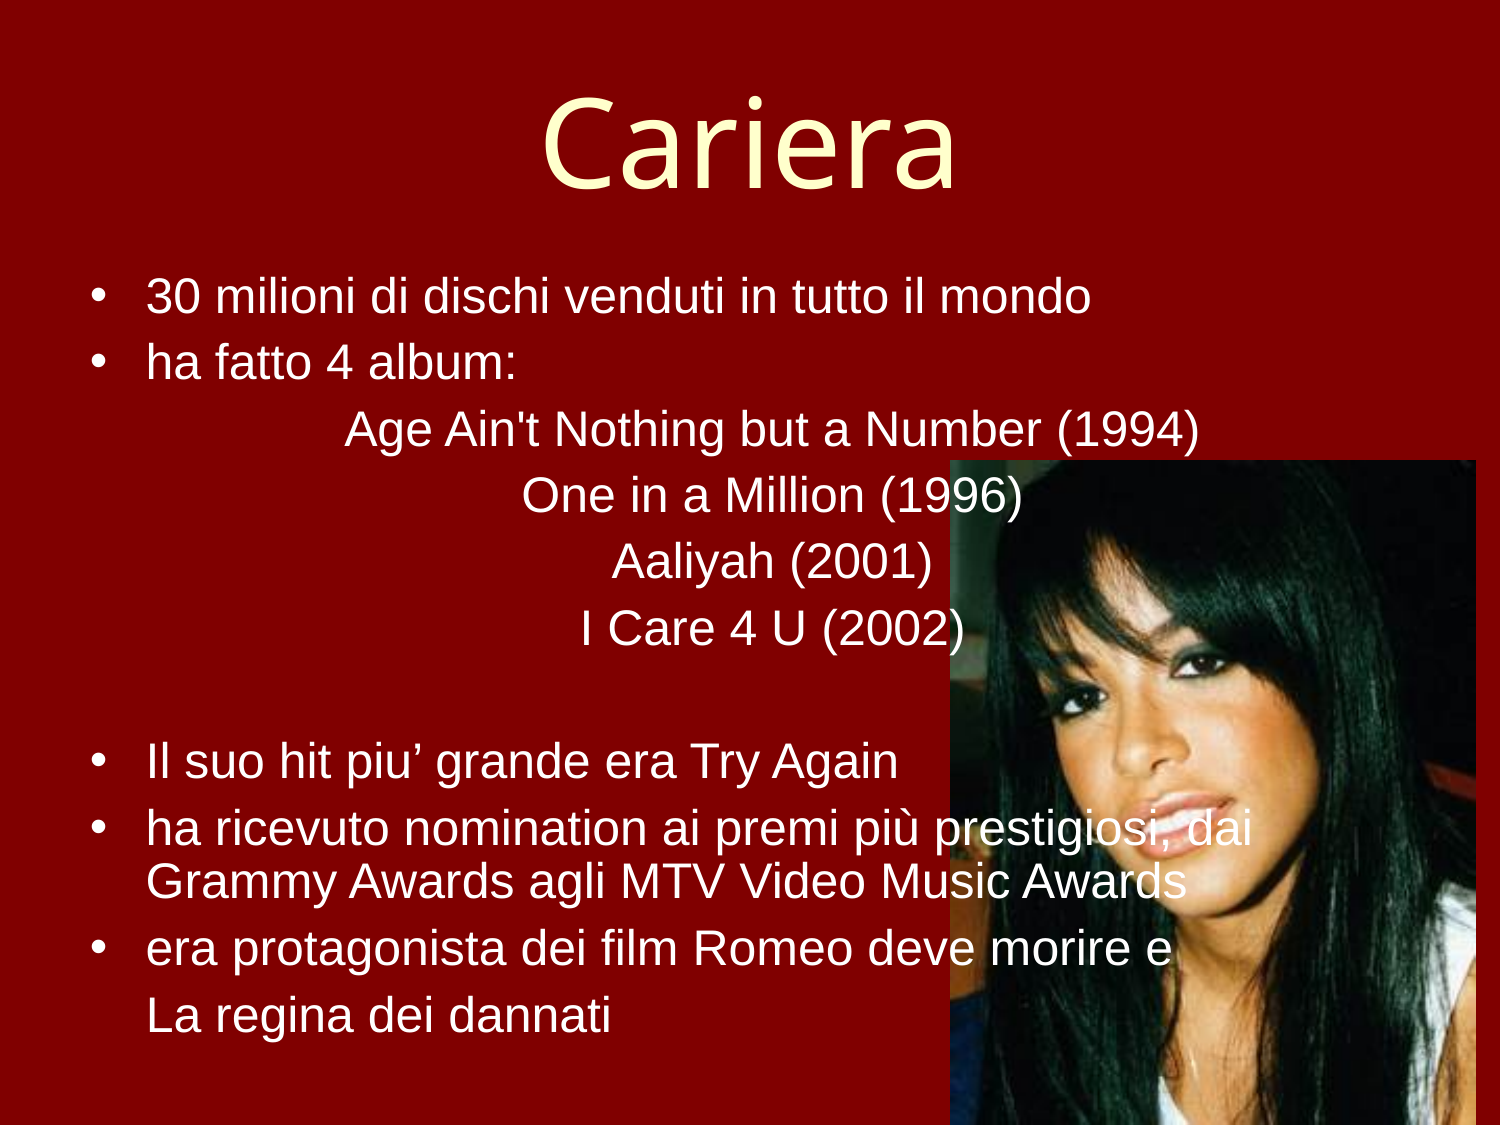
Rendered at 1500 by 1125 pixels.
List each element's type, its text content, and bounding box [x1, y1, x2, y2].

text_box Cariera [74, 45, 1425, 233]
text_box 30 milioni di dischi venduti in tutto il mondo ha fatto 4 album: Age Ain't Nothing but a Number (1994) One in a Million (1996) Aaliyah (2001) I Care 4 U (2002) Il suo hit piu’ grande era Try Again ha ricevuto nomination ai premi più prestigiosi, dai Grammy Awards agli MTV Video Music Awards era protagonista dei film Romeo deve morire e La regina dei dannati [74, 262, 1471, 1117]
picture [950, 460, 1476, 1125]
